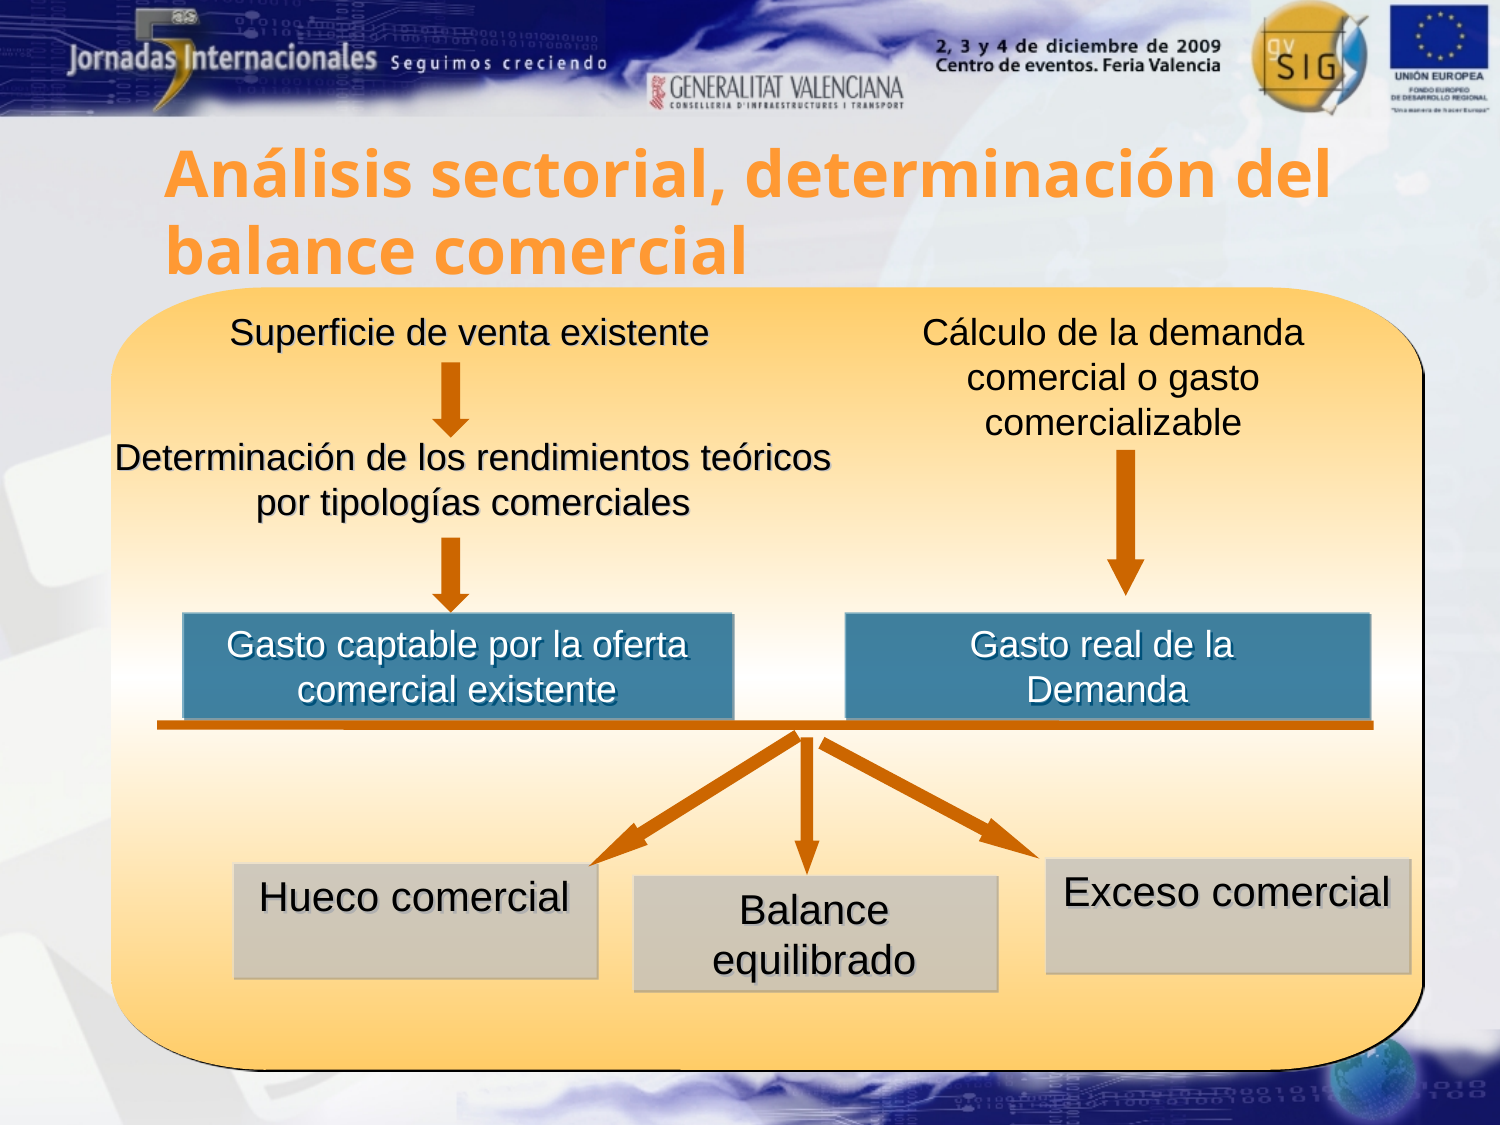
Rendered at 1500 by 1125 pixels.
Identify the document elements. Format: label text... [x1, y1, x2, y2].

text_box Balance equilibrado [632, 874, 997, 991]
picture [0, 0, 1500, 1125]
text_box Hueco comercial [232, 862, 597, 978]
text_box Cálculo de la demanda comercial o gasto comercializable [856, 299, 1370, 451]
text_box Exceso comercial [1044, 857, 1410, 973]
text_box Superficie de venta existente [132, 299, 808, 361]
text_box Gasto real de la Demanda [844, 612, 1370, 718]
text_box [111, 287, 1344, 438]
text_box Análisis sectorial, determinación del balance comercial [150, 125, 1426, 250]
text_box Determinación de los rendimientos teóricos por tipologías comerciales [82, 424, 865, 531]
text_box [111, 310, 1423, 1070]
text_box Gasto captable por la oferta comercial existente [182, 612, 733, 718]
